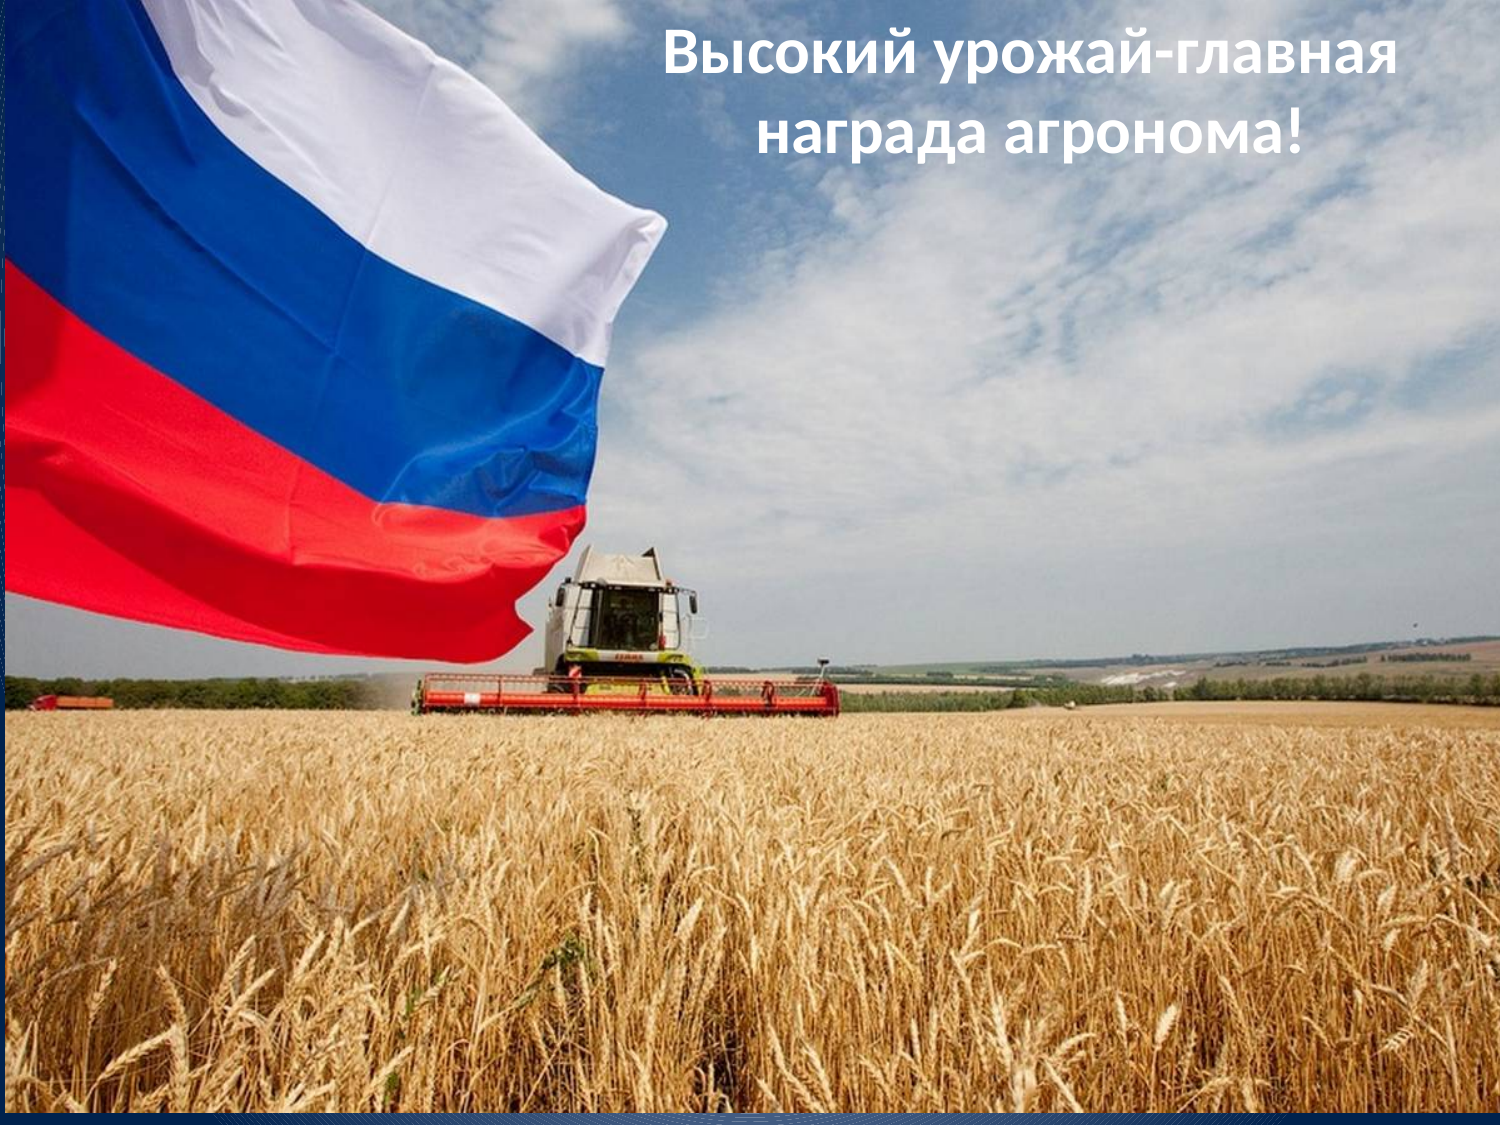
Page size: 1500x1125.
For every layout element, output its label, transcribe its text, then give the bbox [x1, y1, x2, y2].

picture [5, 0, 1500, 1113]
text_box Высокий урожай-главная награда агронома! [562, 0, 1500, 175]
